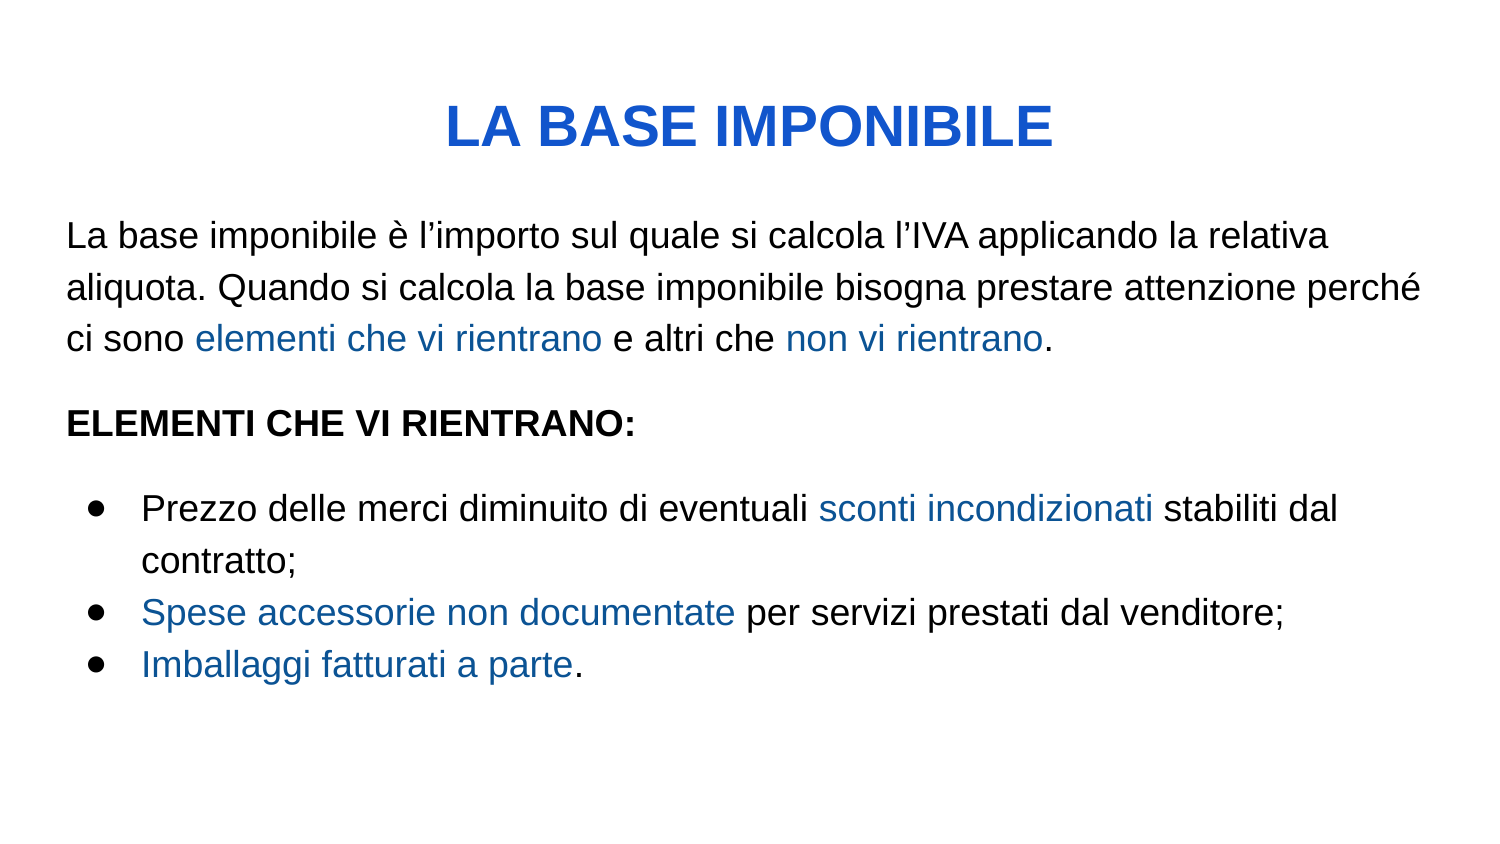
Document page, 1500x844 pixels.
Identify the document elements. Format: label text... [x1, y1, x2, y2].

title LA BASE IMPONIBILE [51, 72, 1449, 167]
list La base imponibile è l’importo sul quale si calcola l’IVA applicando la relativa aliquota. Quando si calcola la base imponibile bisogna prestare attenzione perché ci sono elementi che vi rientrano e altri che non vi rientrano. ELEMENTI CHE VI RIENTRANO: Prezzo delle merci diminuito di eventuali sconti incondizionati stabiliti dal contratto; Spese accessorie non documentate per servizi prestati dal venditore; Imballaggi fatturati a parte. [51, 189, 1449, 750]
